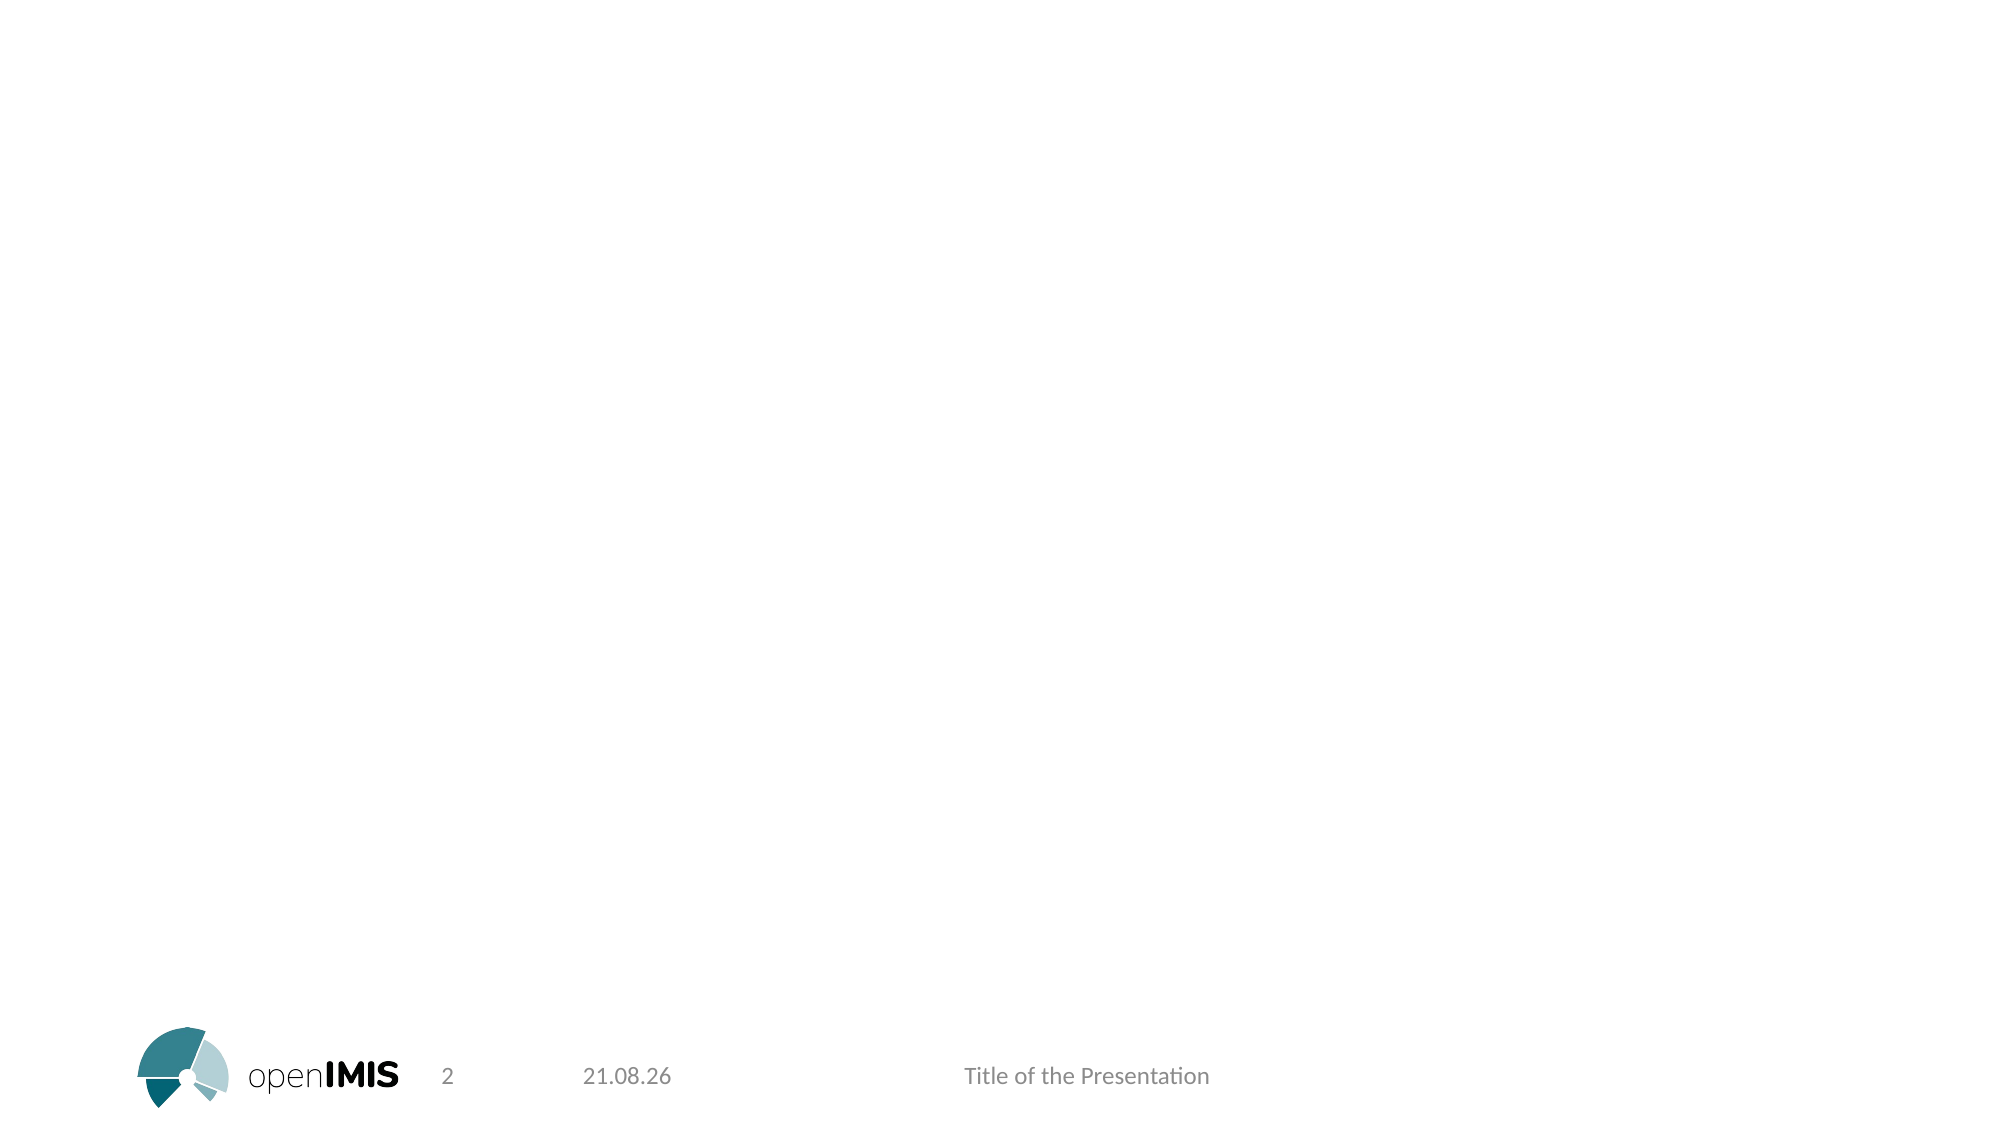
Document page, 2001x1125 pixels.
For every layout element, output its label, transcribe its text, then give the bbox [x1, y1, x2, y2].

footer Title of the Presentation [949, 1044, 1751, 1105]
slide_number <number> [426, 1044, 555, 1105]
slide_number 30.11.21 [567, 1044, 937, 1105]
picture [137, 1027, 437, 1108]
